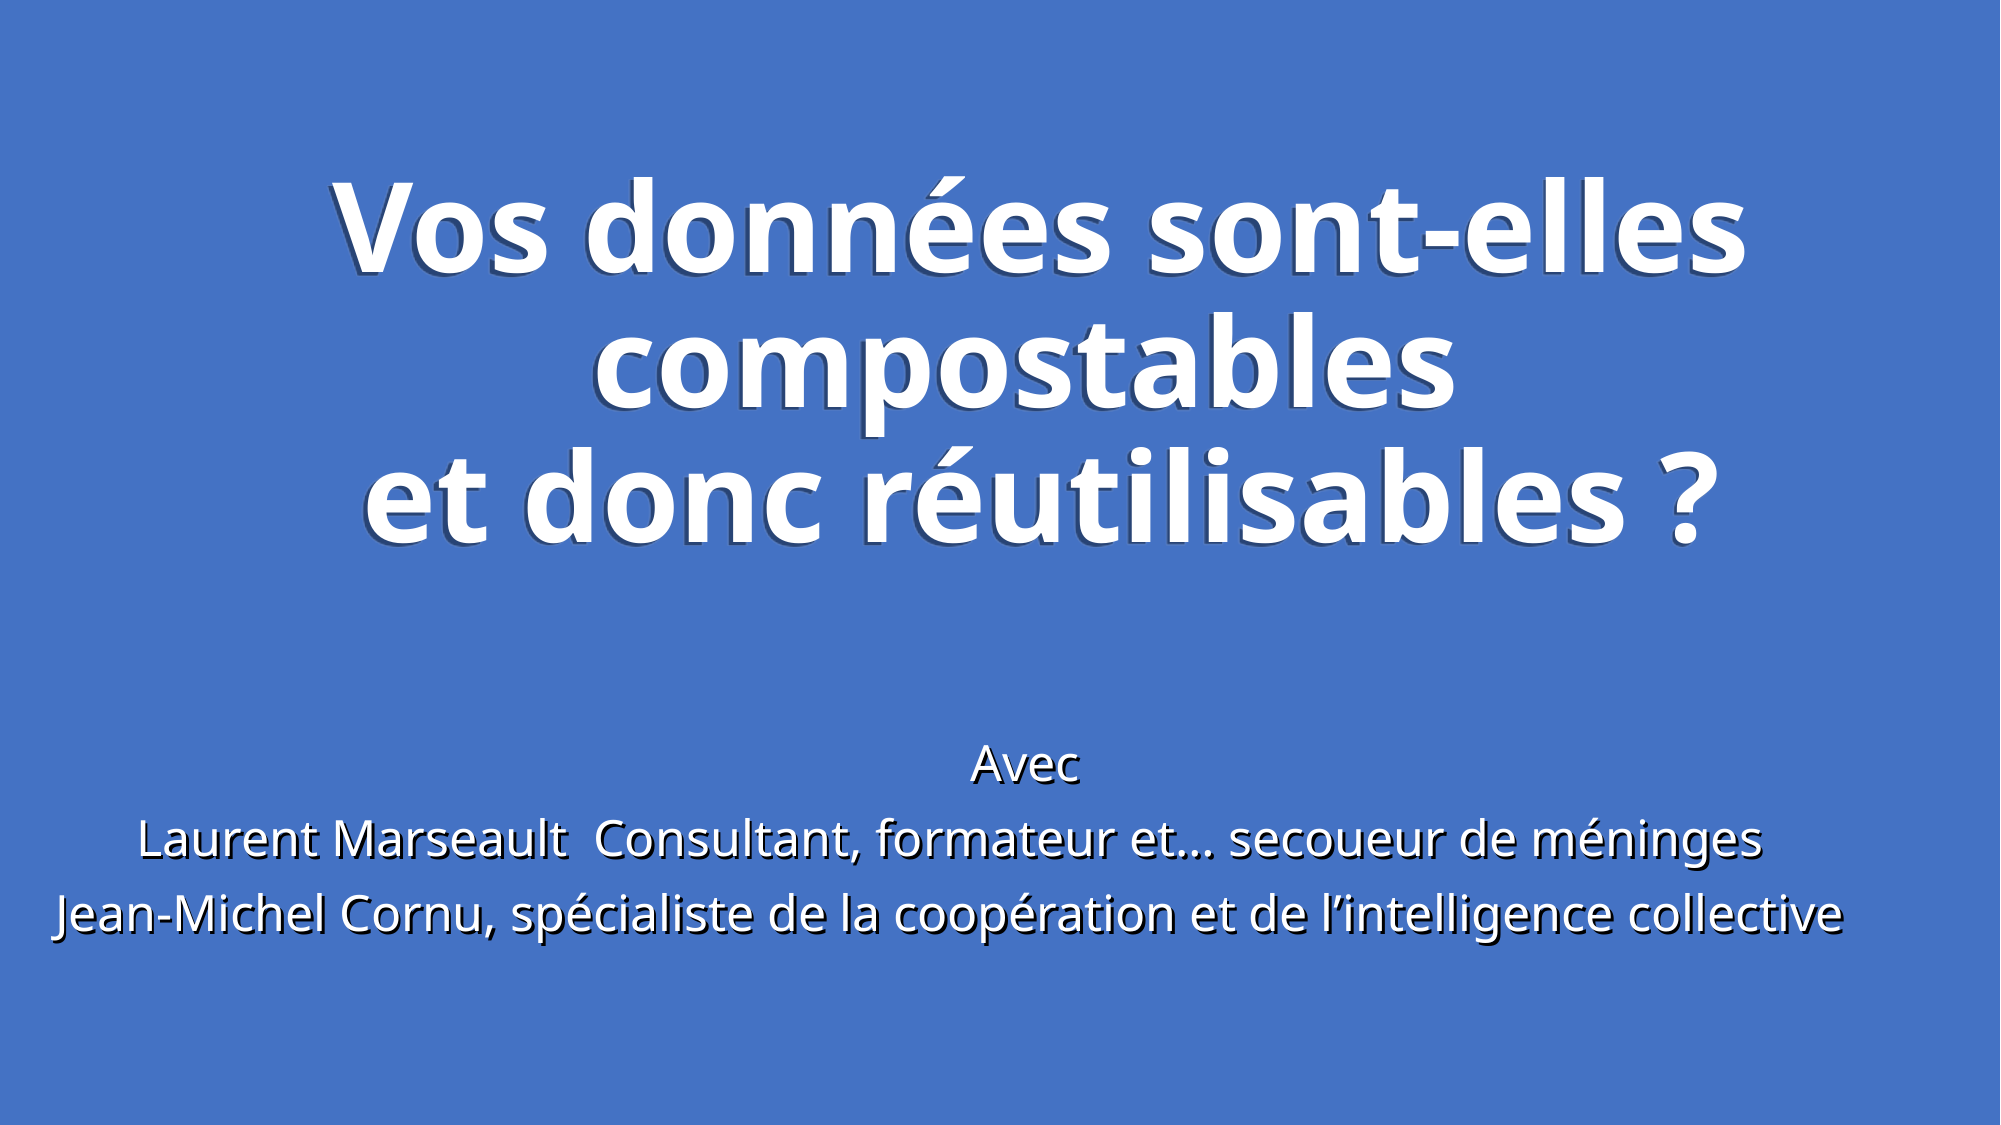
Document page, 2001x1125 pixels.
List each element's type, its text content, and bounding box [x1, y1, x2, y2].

list Avec Laurent Marseault Consultant, formateur et… secoueur de méninges Jean-Michel Cornu, spécialiste de la coopération et de l’intelligence collective [40, 731, 1971, 1013]
title Vos données sont-elles compostables et donc réutilisables ? [159, 156, 1926, 375]
